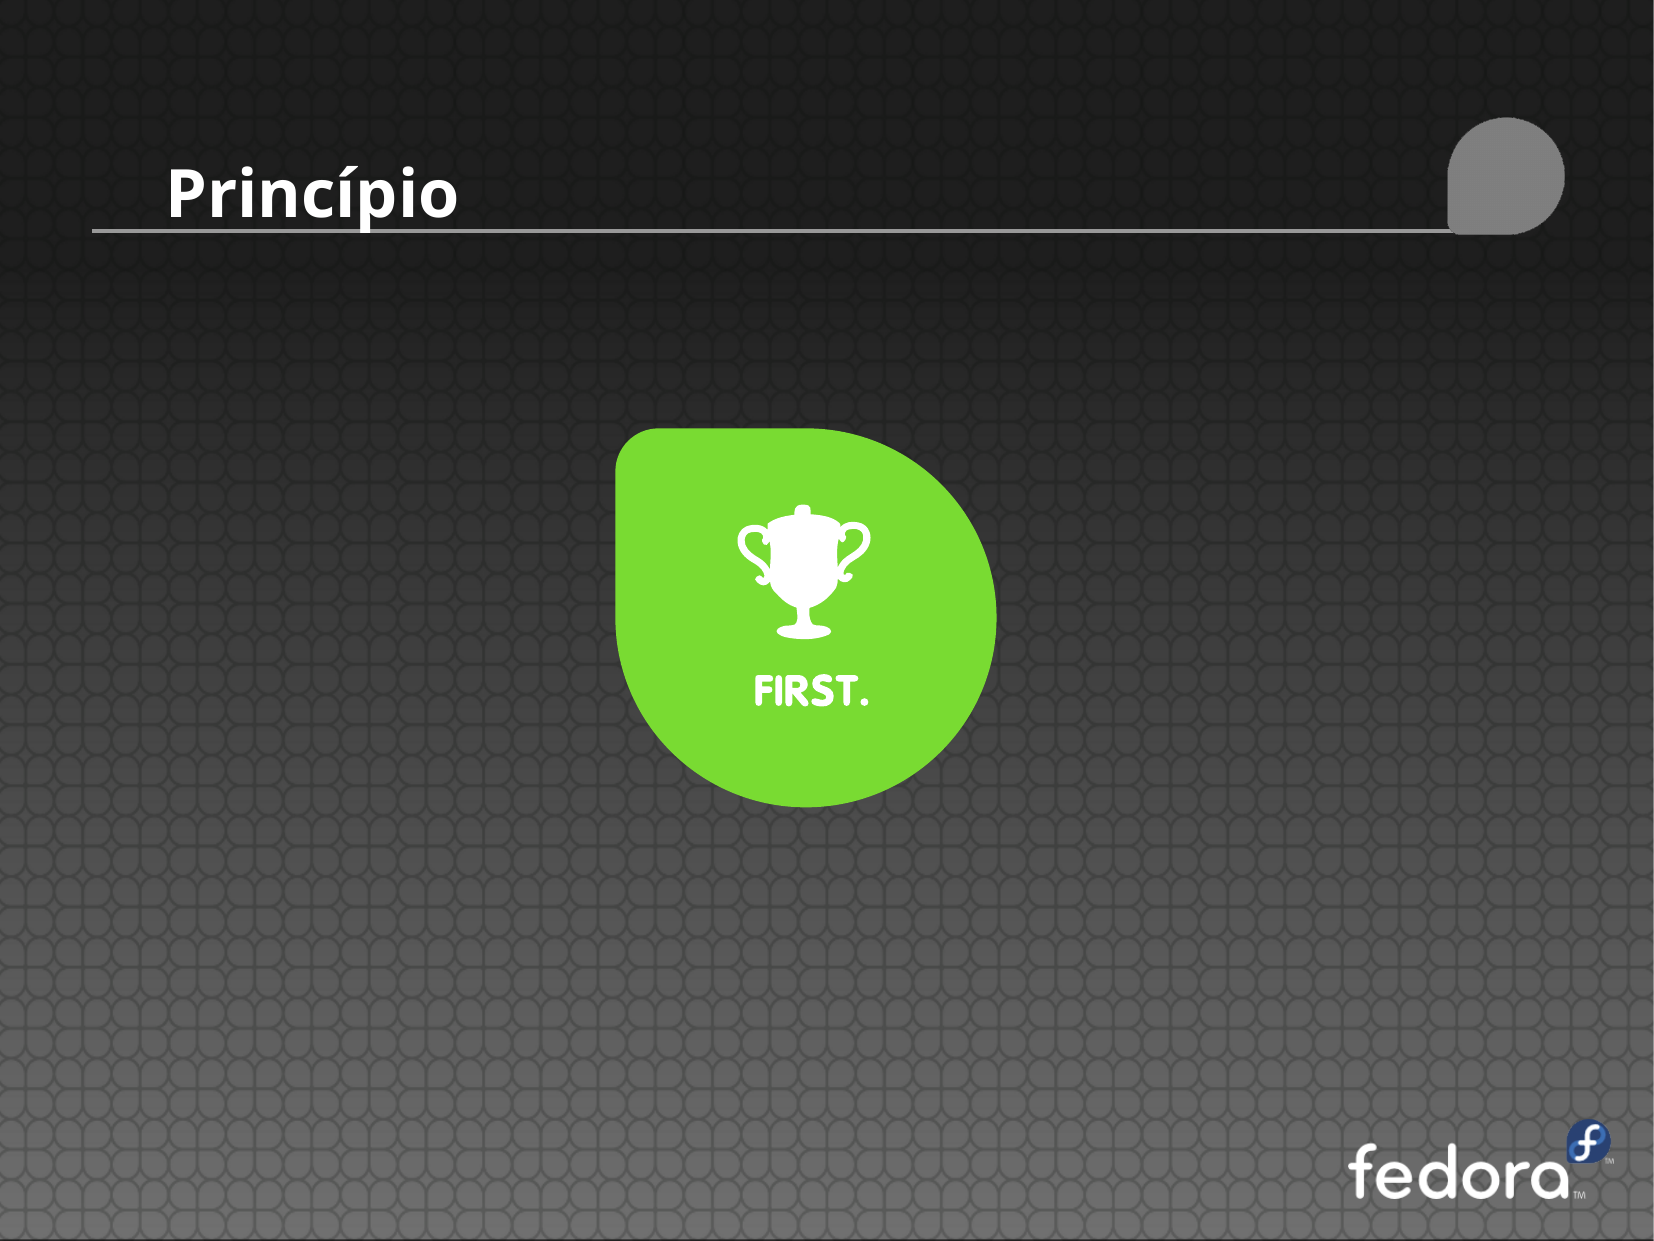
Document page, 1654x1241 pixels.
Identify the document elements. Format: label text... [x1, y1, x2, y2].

title Princípio [165, 123, 1654, 260]
picture [0, 0, 1654, 1241]
